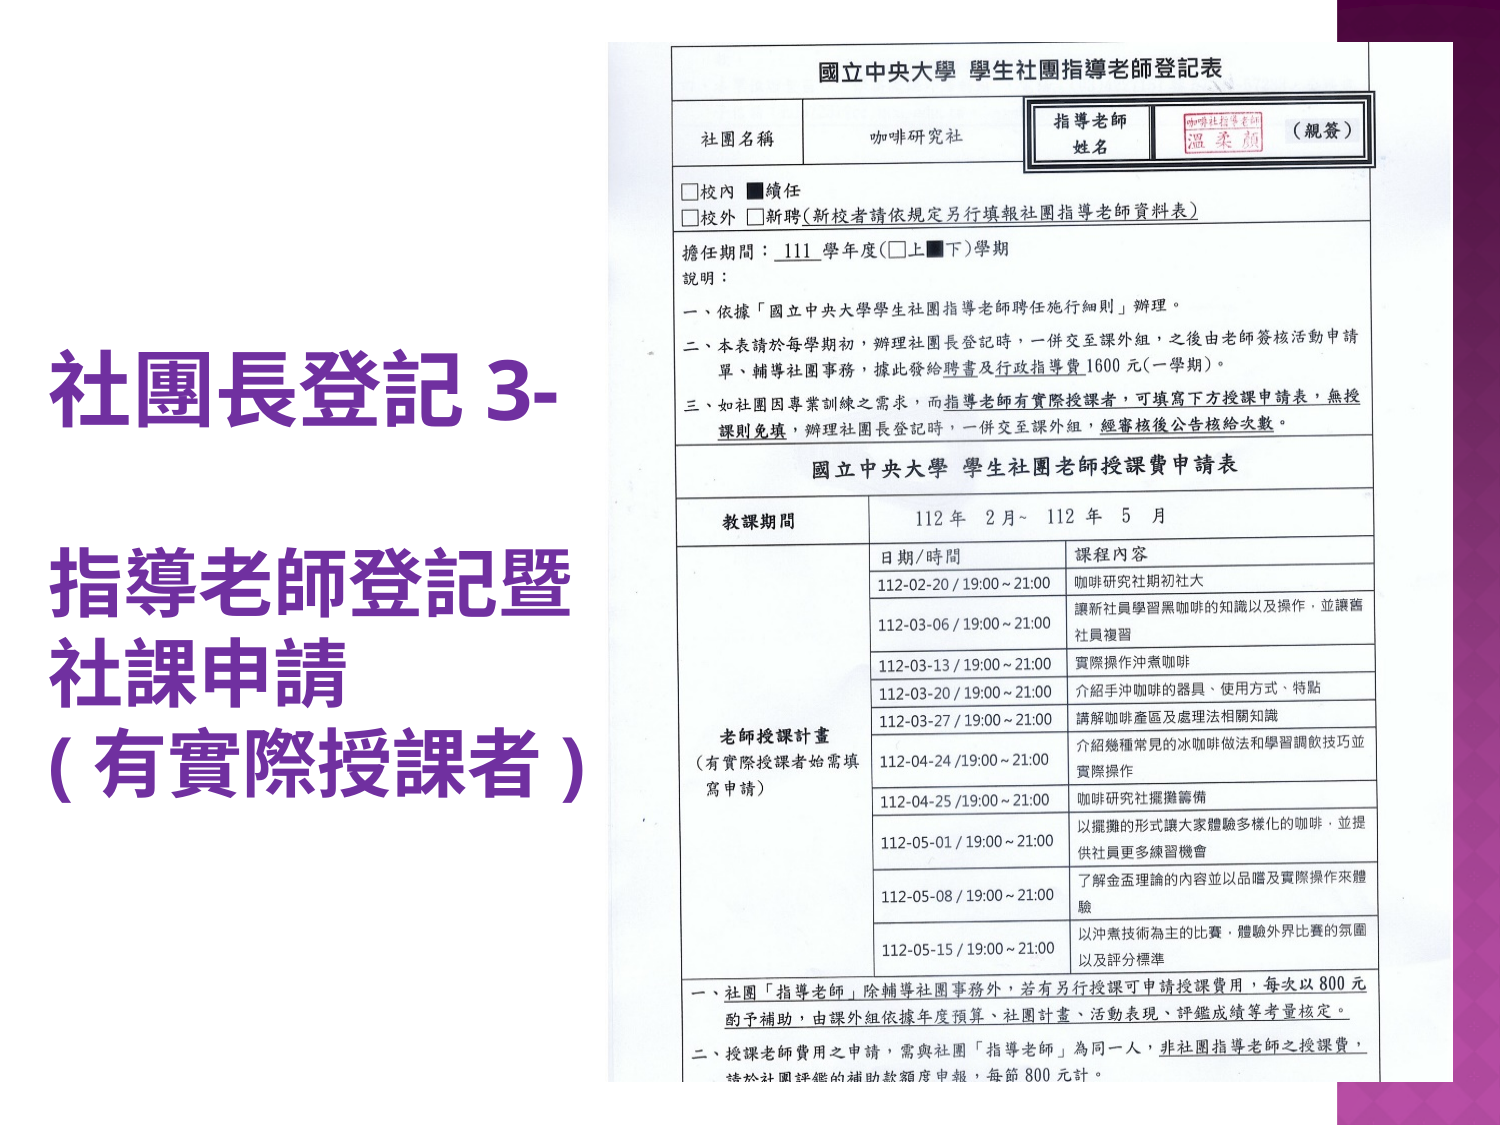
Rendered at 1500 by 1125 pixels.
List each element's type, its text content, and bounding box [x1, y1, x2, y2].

picture [605, 42, 1453, 1083]
title 社團長登記3- 指導老師登記暨社課申請 (有實際授課者) [41, 290, 605, 807]
